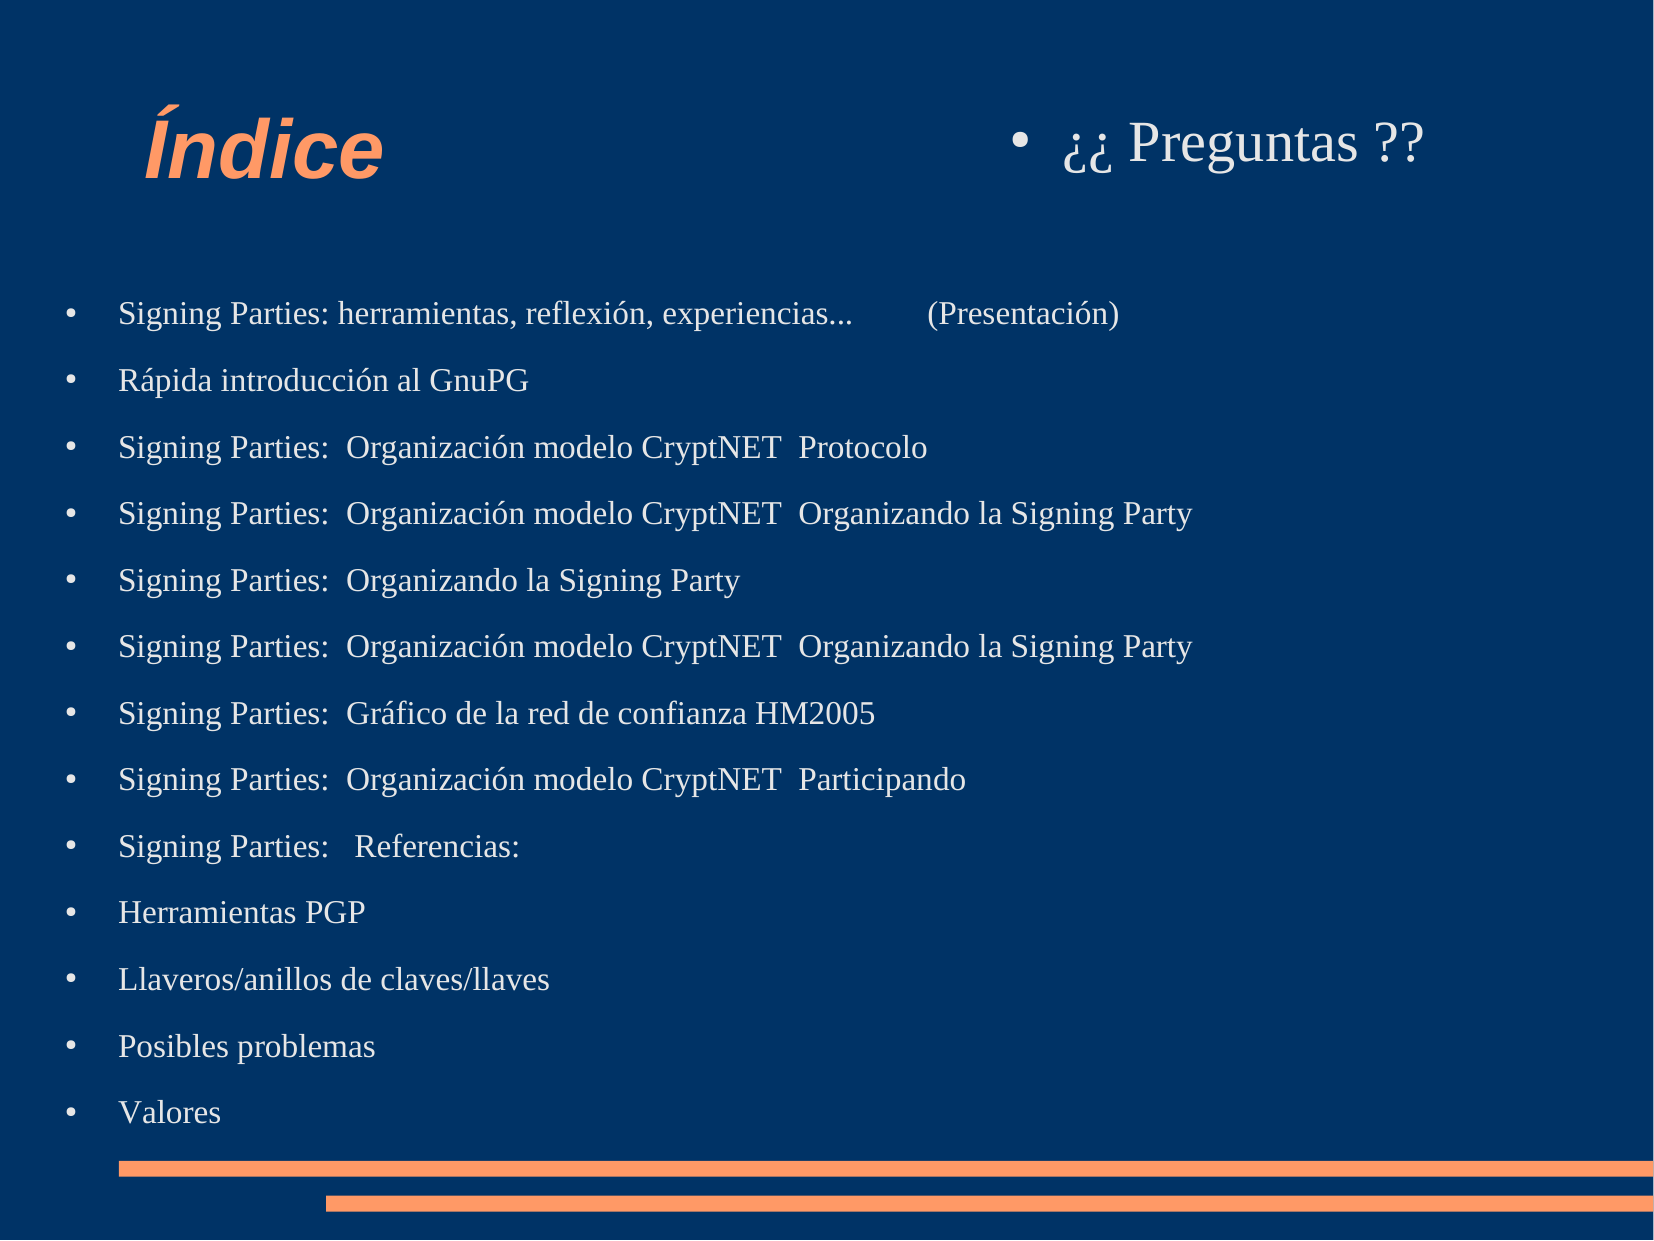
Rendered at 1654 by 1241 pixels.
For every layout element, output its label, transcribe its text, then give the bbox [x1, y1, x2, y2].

title Índice [121, 46, 1534, 254]
list Signing Parties: herramientas, reflexión, experiencias... (Presentación) Rápida introducción al GnuPG Signing Parties: Organización modelo CryptNET Protocolo Signing Parties: Organización modelo CryptNET Organizando la Signing Party Signing Parties: Organizando la Signing Party Signing Parties: Organización modelo CryptNET Organizando la Signing Party Signing Parties: Gráfico de la red de confianza HM2005 Signing Parties: Organización modelo CryptNET Participando Signing Parties: Referencias: Herramientas PGP Llaveros/anillos de claves/llaves Posibles problemas Valores [29, 295, 1595, 1132]
list ¿¿ Preguntas ?? [974, 109, 1447, 207]
